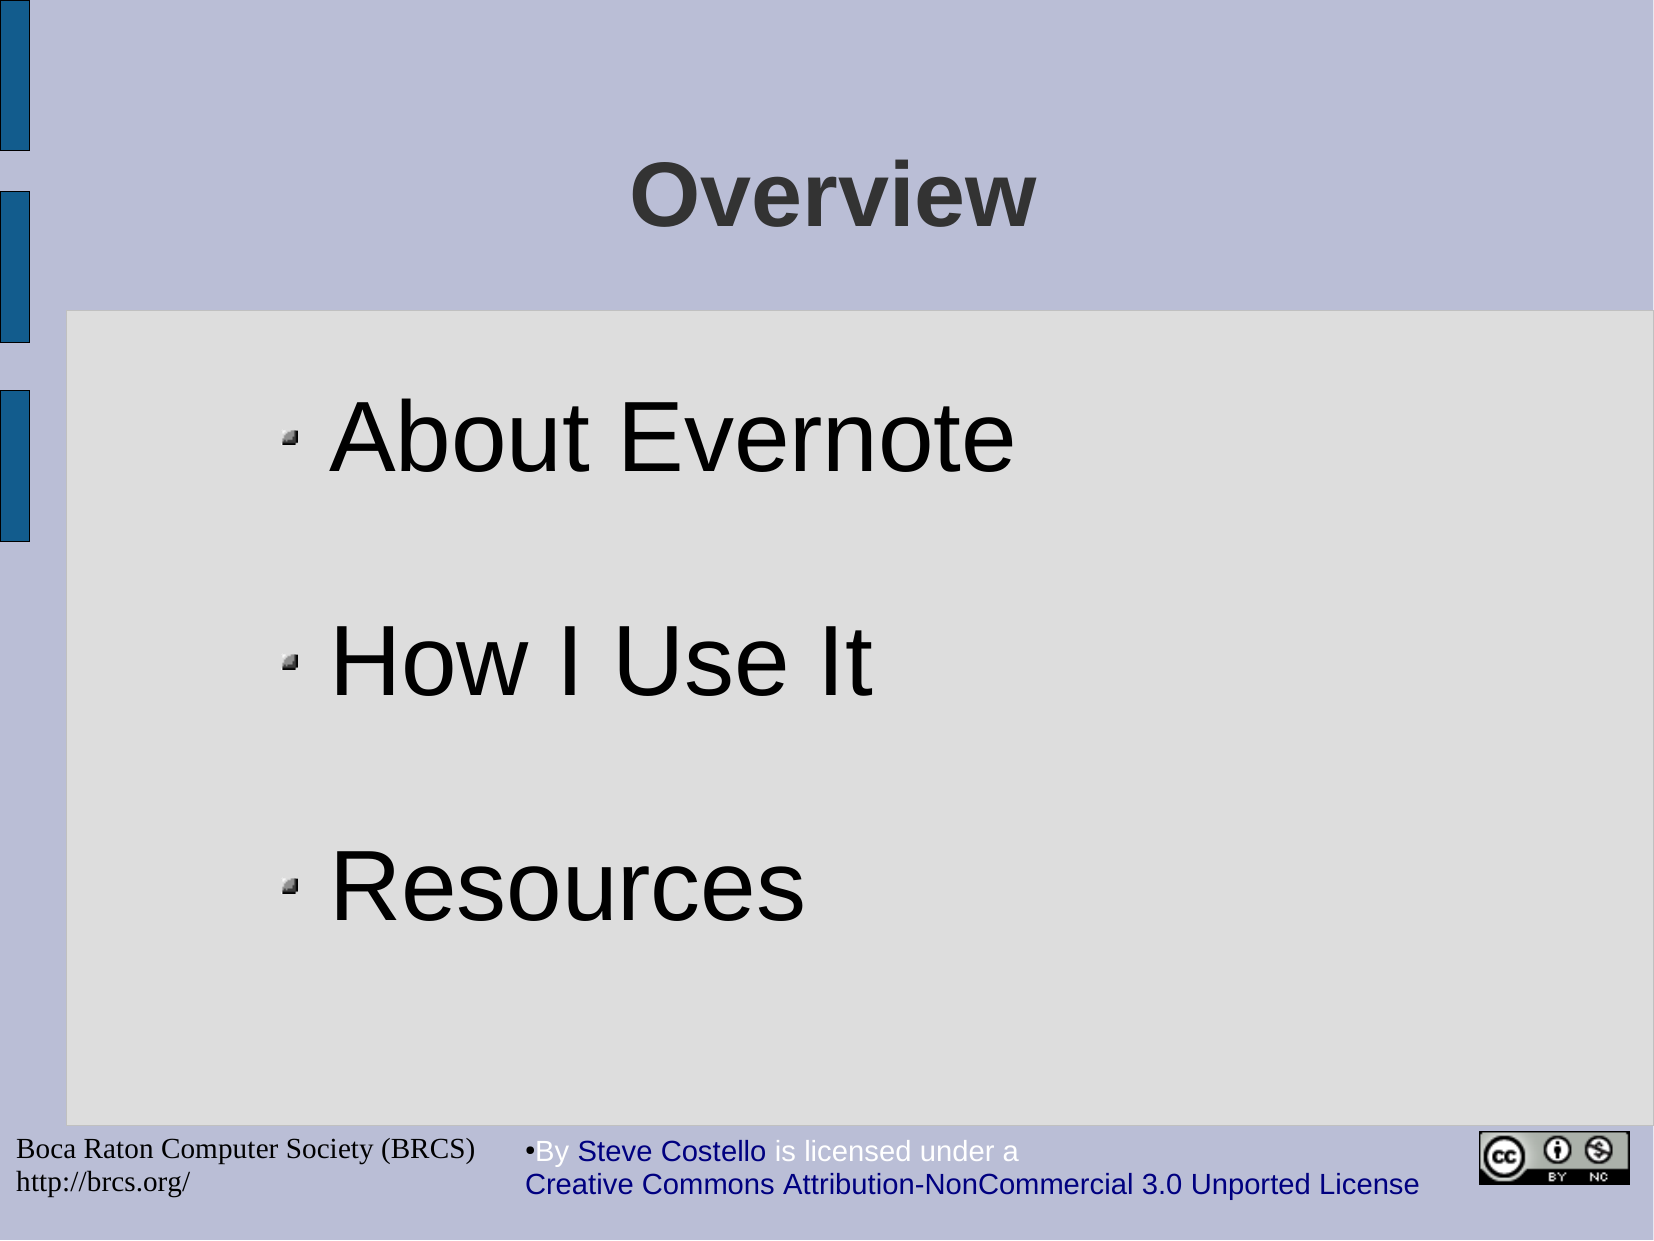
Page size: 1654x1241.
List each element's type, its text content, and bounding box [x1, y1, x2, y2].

picture [1479, 1131, 1630, 1185]
list About Evernote How I Use It Resources [187, 381, 1579, 1088]
title Overview [121, 91, 1534, 299]
